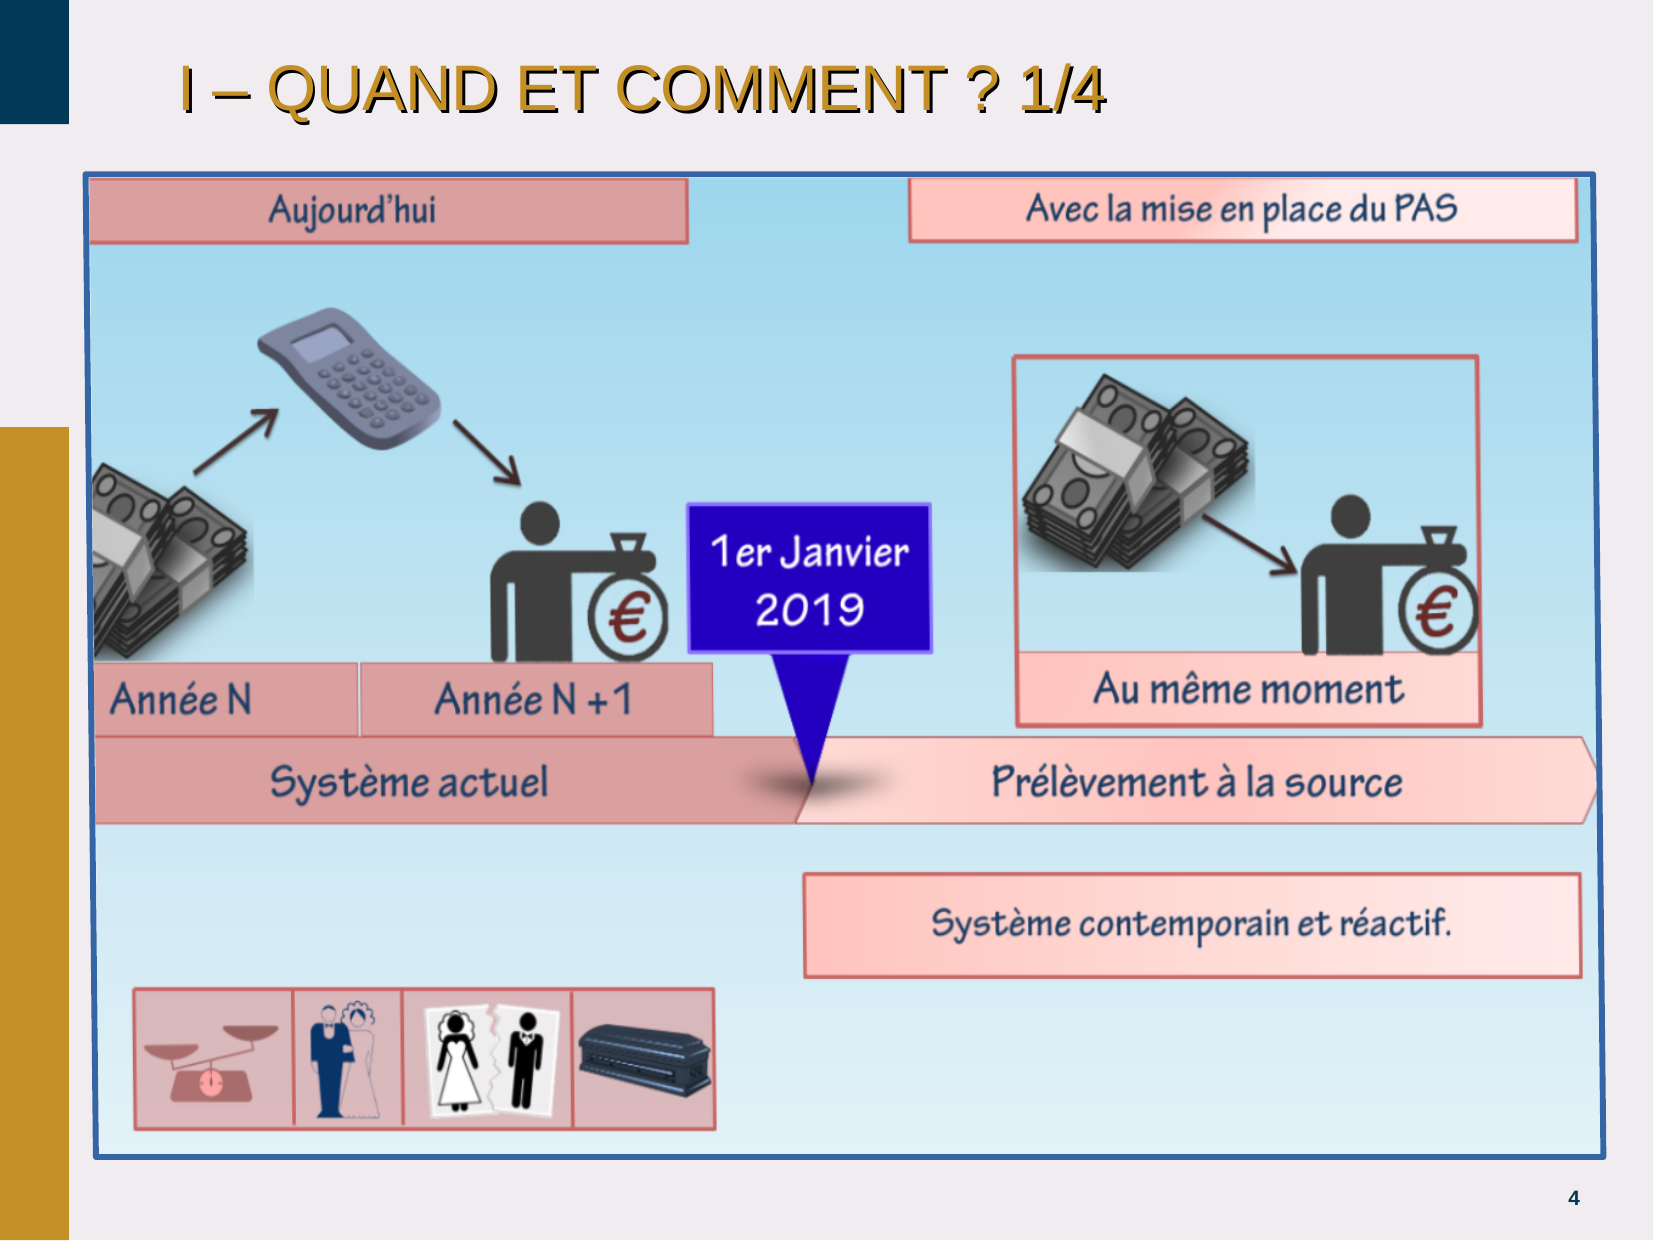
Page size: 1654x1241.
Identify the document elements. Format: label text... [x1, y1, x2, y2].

text_box <numéro> [1429, 1181, 1595, 1220]
title I – QUAND ET COMMENT ? 1/4 [177, 29, 1452, 152]
picture [88, 177, 1601, 1155]
